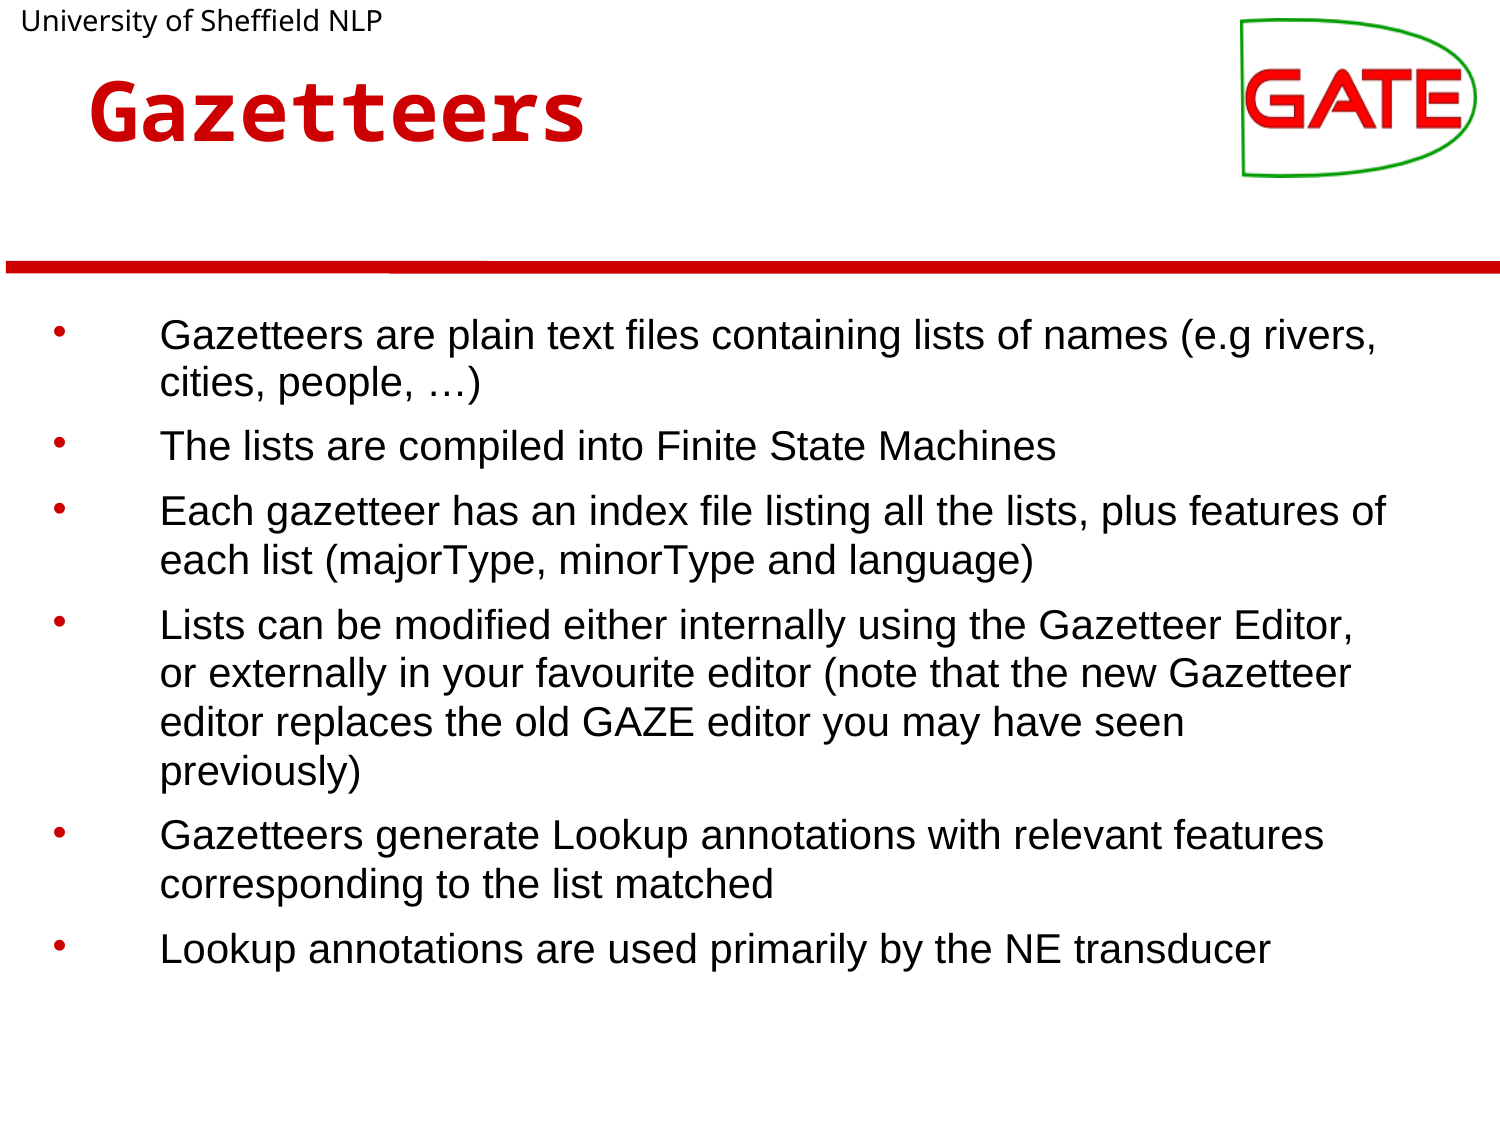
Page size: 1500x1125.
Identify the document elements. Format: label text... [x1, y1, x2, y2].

picture [1425, 18, 1477, 178]
text_box Gazetteers are plain text files containing lists of names (e.g rivers, cities, people, …) The lists are compiled into Finite State Machines Each gazetteer has an index file listing all the lists, plus features of each list (majorType, minorType and language) Lists can be modified either internally using the Gazetteer Editor, or externally in your favourite editor (note that the new Gazetteer editor replaces the old GAZE editor you may have seen previously) Gazetteers generate Lookup annotations with relevant features corresponding to the list matched Lookup annotations are used primarily by the NE transducer [37, 310, 1387, 1125]
text_box Gazetteers [74, 14, 1425, 202]
